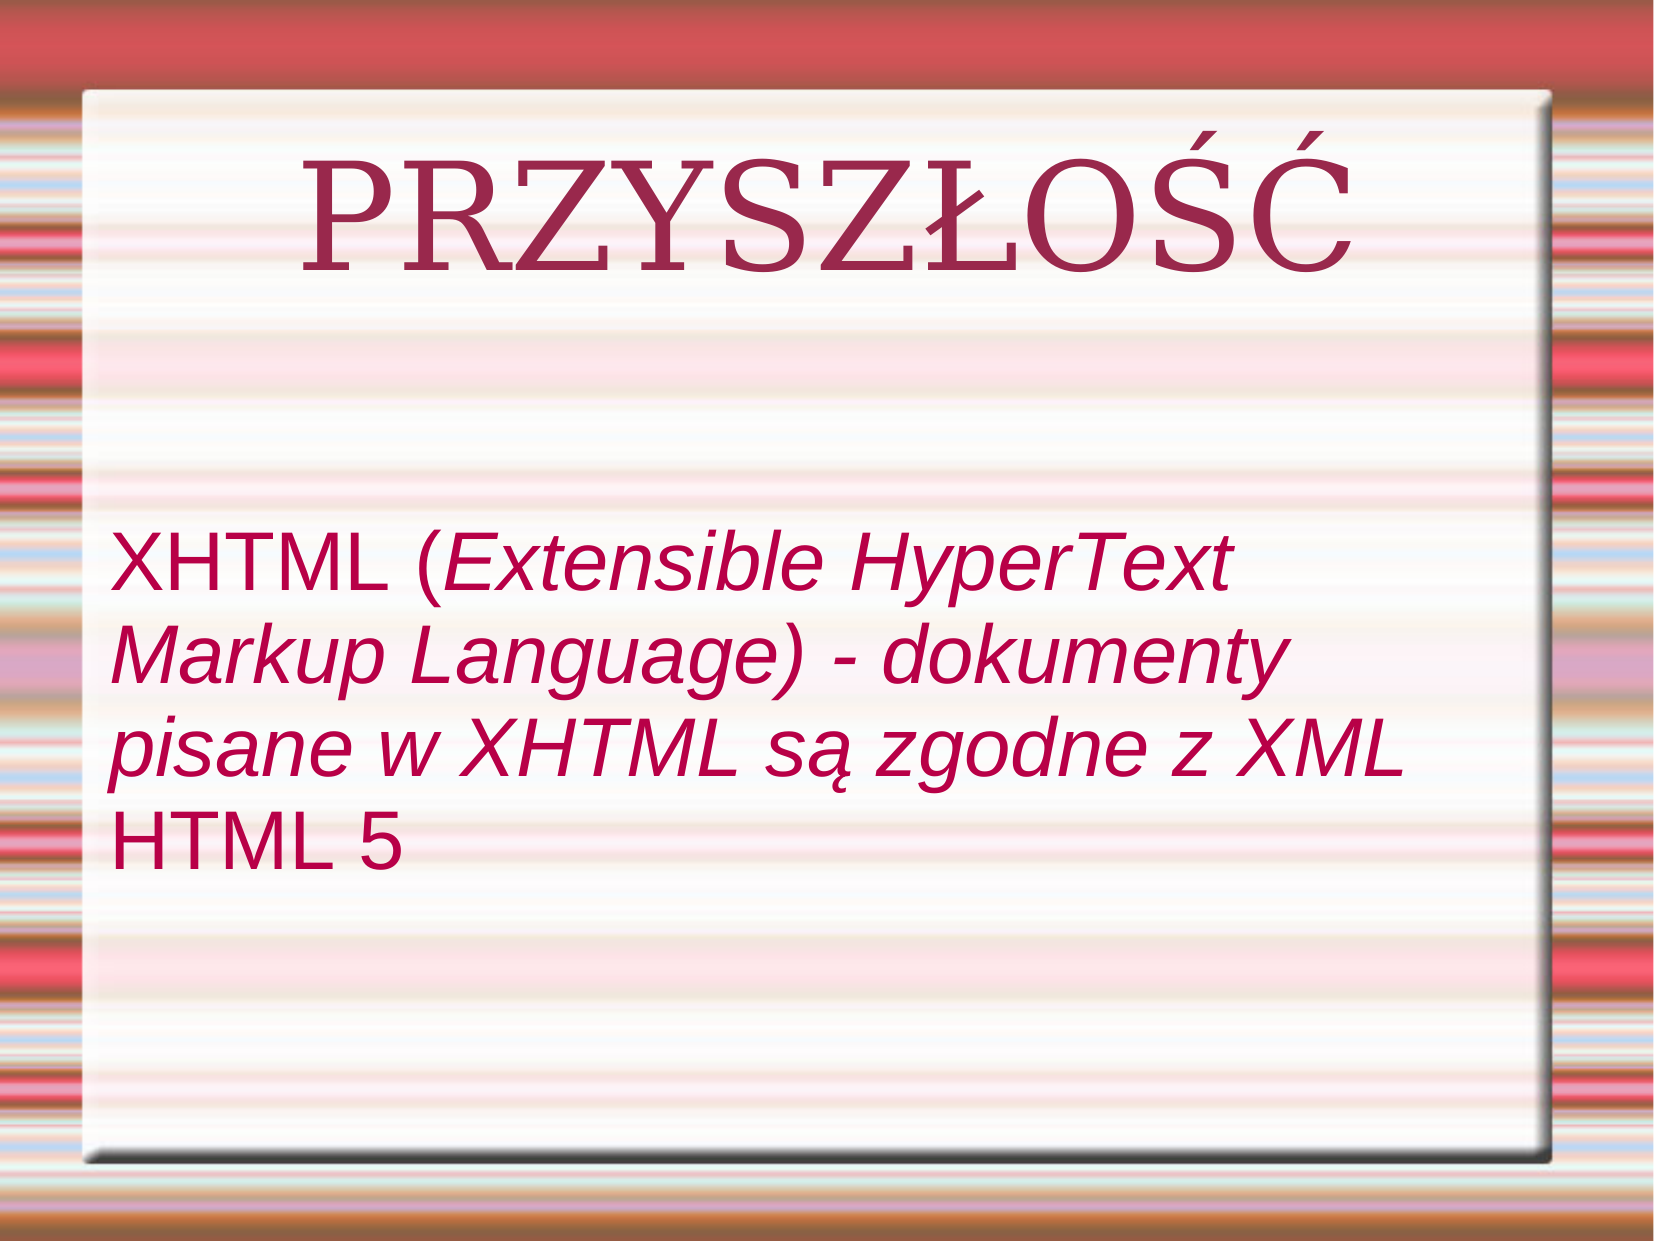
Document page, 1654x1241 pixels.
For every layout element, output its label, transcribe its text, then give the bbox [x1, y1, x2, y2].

text_box XHTML (Extensible HyperText Markup Language) - dokumenty pisane w XHTML są zgodne z XML HTML 5 [88, 502, 1536, 901]
title PRZYSZŁOŚĆ [121, 114, 1534, 323]
picture [0, 0, 1654, 1241]
